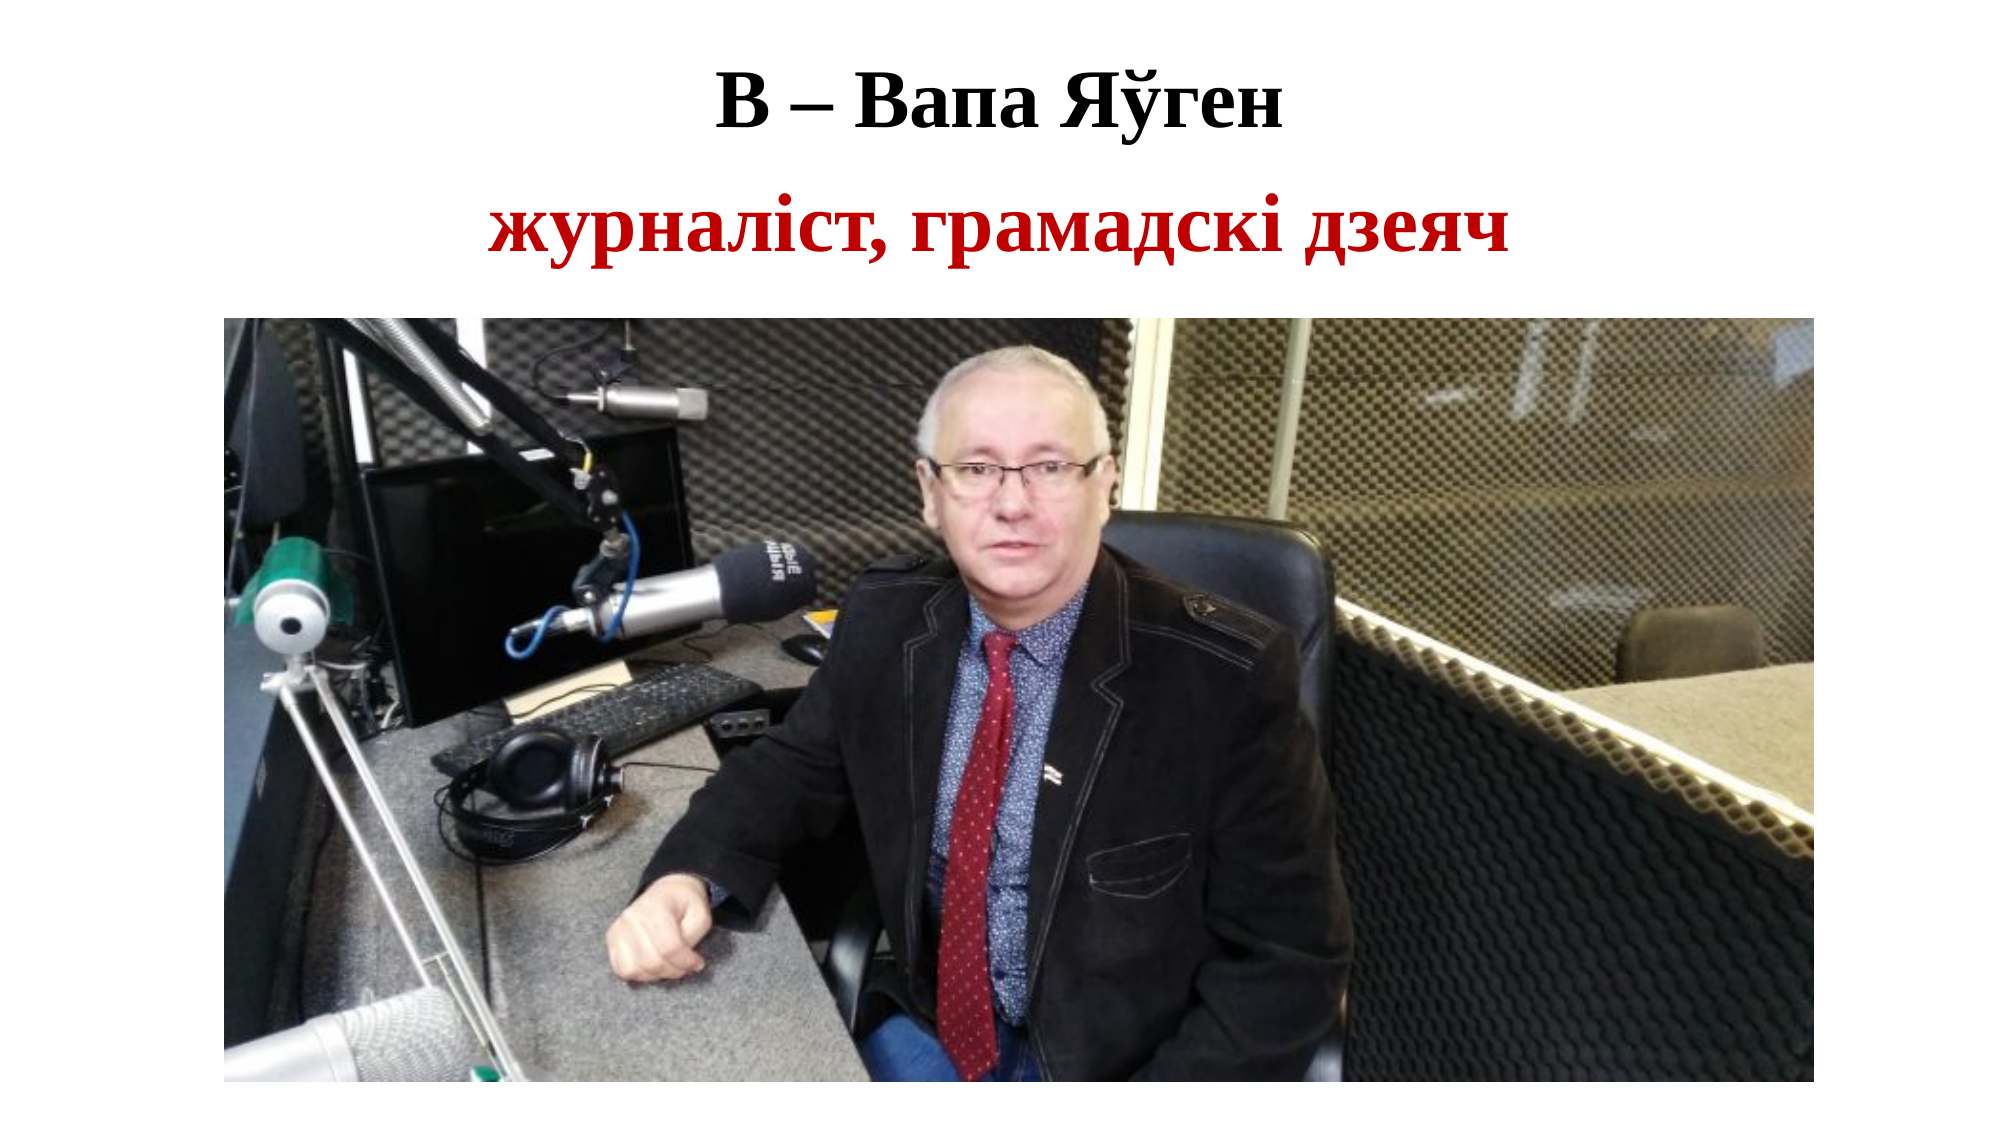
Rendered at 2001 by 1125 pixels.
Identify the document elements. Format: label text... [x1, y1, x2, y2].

picture [224, 318, 1814, 1082]
text_box В – Вапа Яўген журналіст, грамадскі дзеяч [474, 30, 1526, 399]
